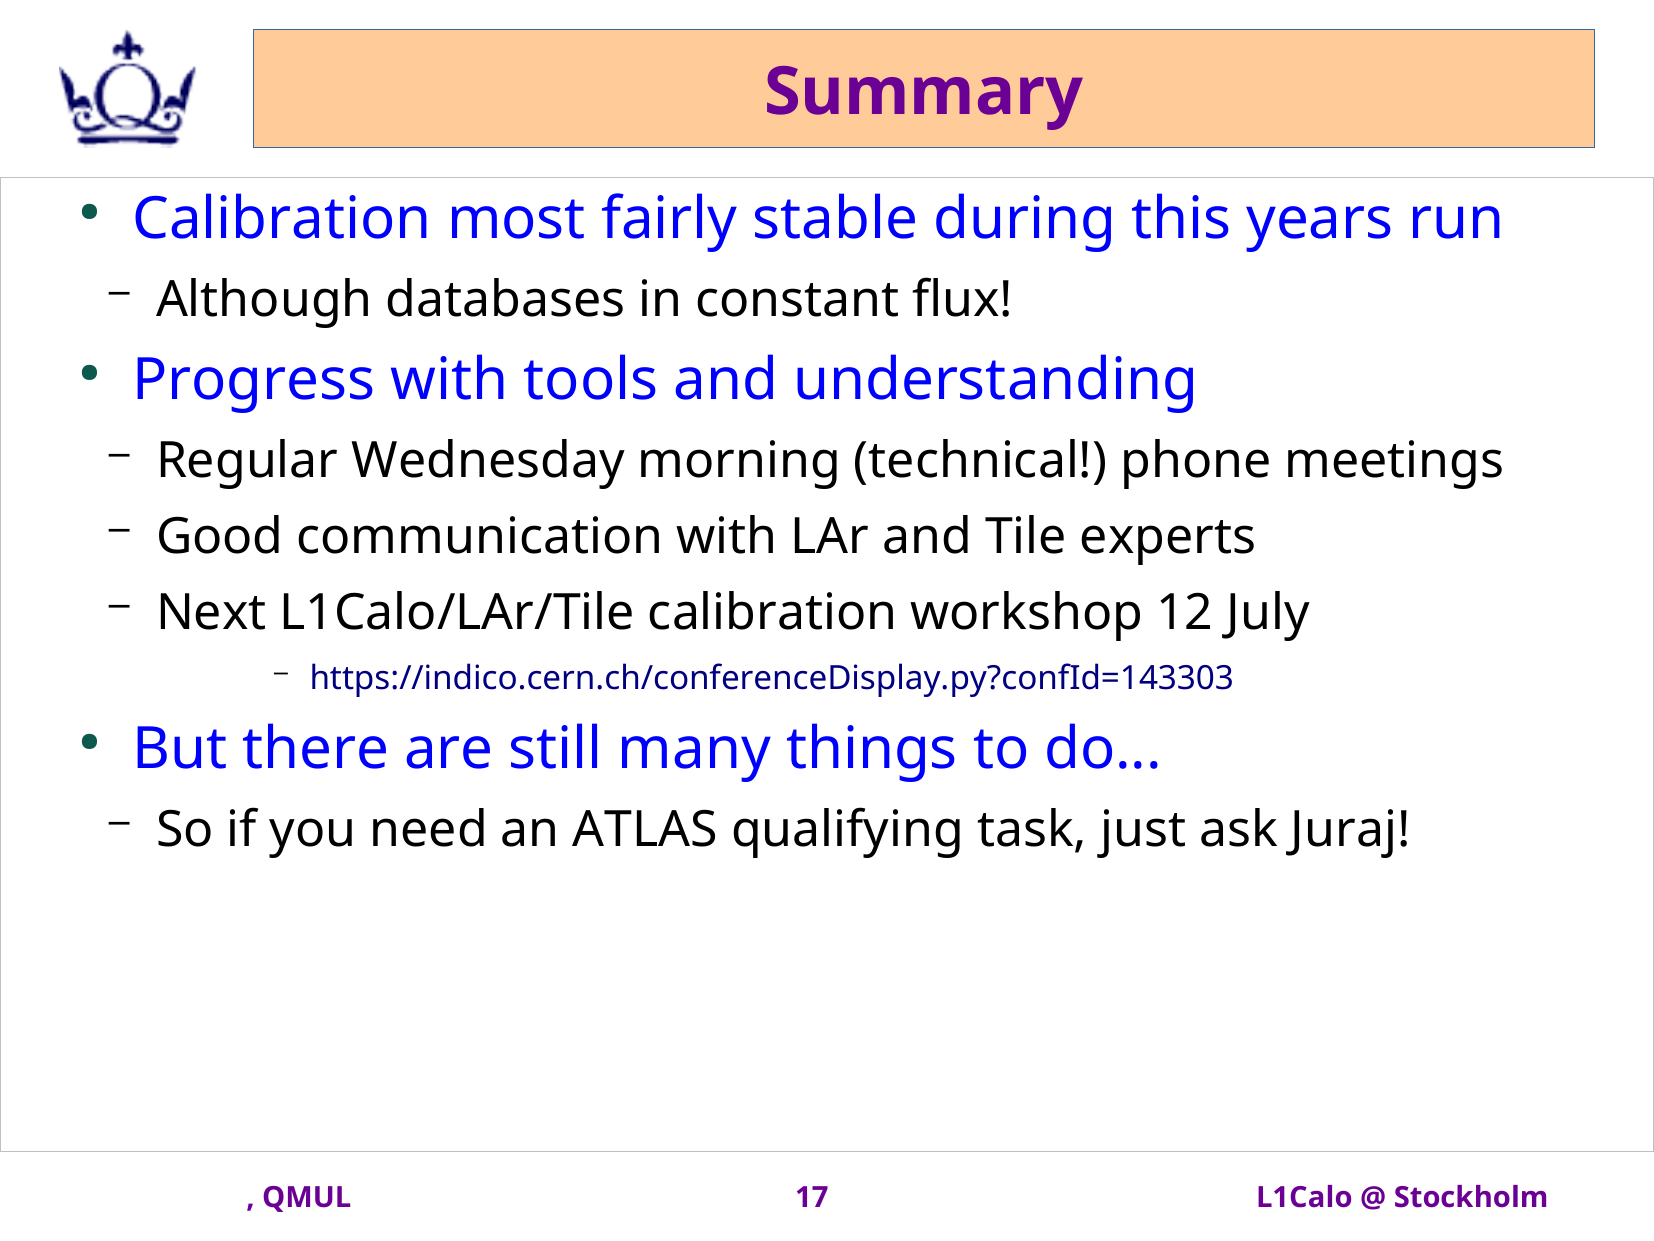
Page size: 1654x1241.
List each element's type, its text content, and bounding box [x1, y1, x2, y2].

picture [59, 29, 200, 148]
list Calibration most fairly stable during this years run Although databases in constant flux! Progress with tools and understanding Regular Wednesday morning (technical!) phone meetings Good communication with LAr and Tile experts Next L1Calo/LAr/Tile calibration workshop 12 July https://indico.cern.ch/conferenceDisplay.py?confId=143303 But there are still many things to do... So if you need an ATLAS qualifying task, just ask Juraj! [61, 181, 1605, 1149]
title Summary [253, 29, 1595, 148]
